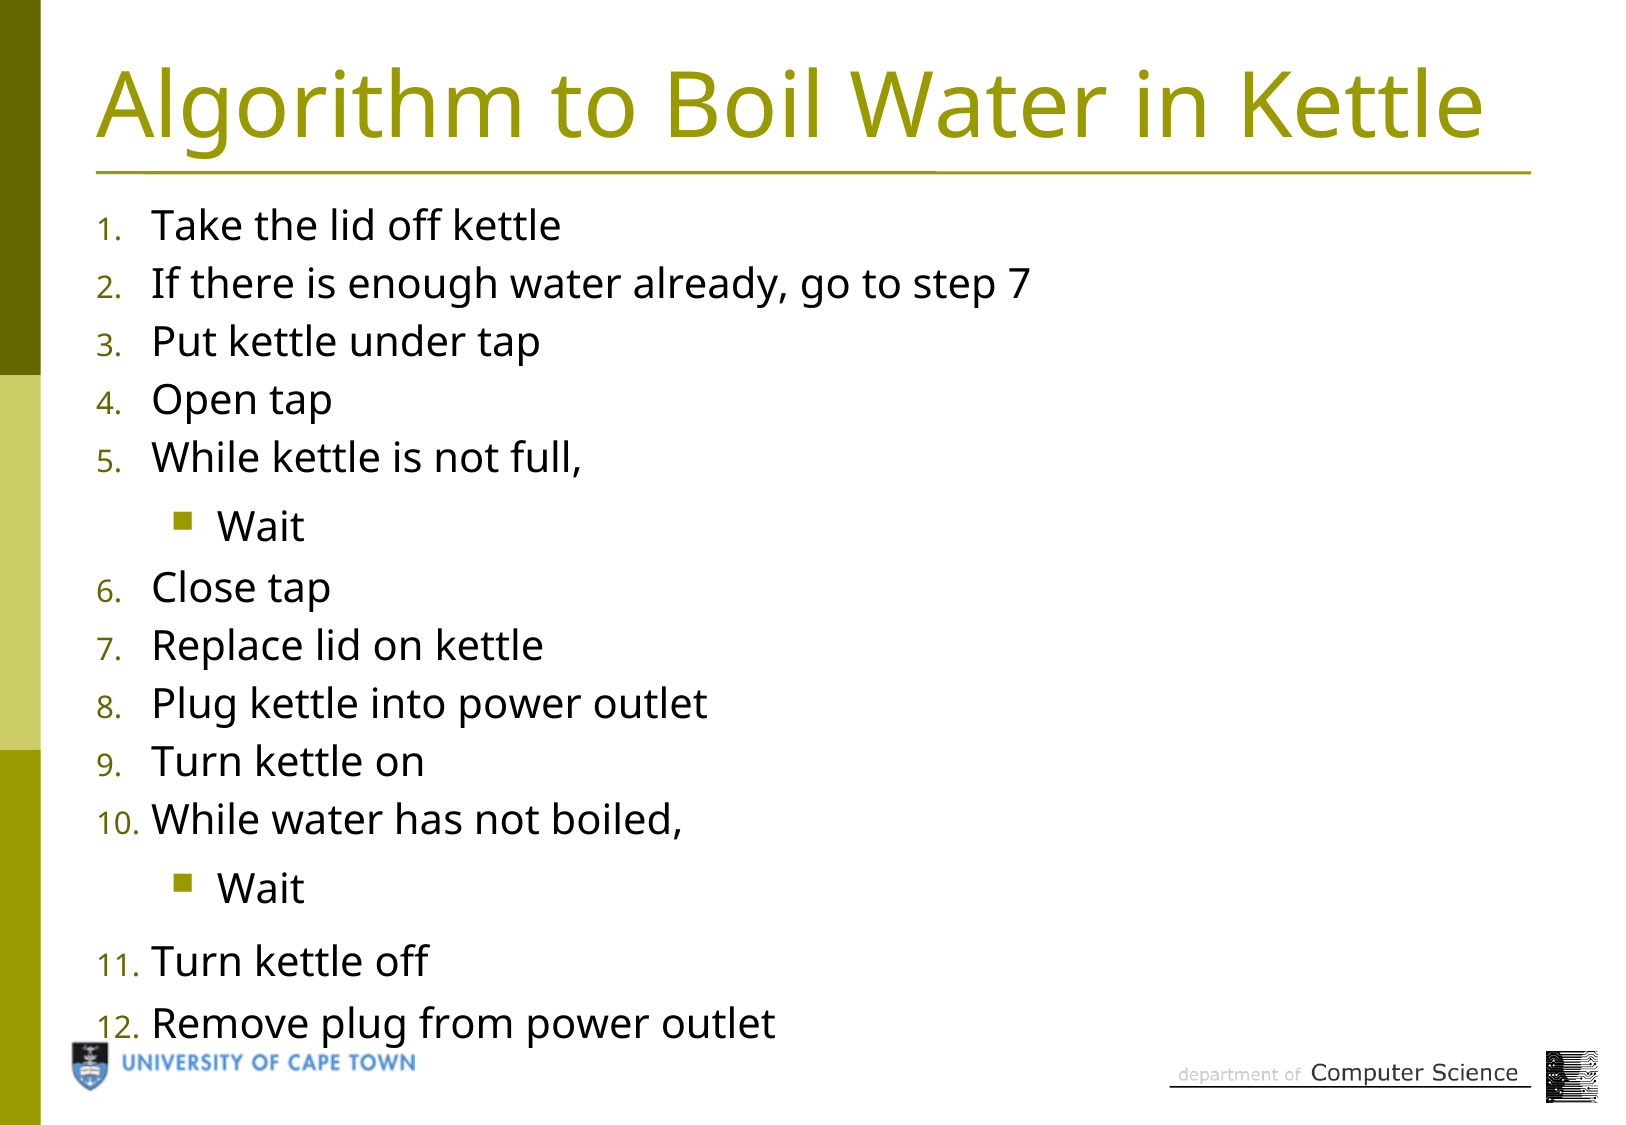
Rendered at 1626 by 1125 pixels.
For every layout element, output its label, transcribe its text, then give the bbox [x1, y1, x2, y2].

picture [363, 1024, 375, 1035]
list Take the lid off kettle If there is enough water already, go to step 7 Put kettle under tap Open tap While kettle is not full, Wait Close tap Replace lid on kettle Plug kettle into power outlet Turn kettle on While water has not boiled, Wait Turn kettle off Remove plug from power outlet [81, 196, 1544, 1006]
title Algorithm to Boil Water in Kettle [81, 45, 1544, 173]
picture [1546, 1051, 1598, 1103]
picture [1169, 1043, 1532, 1091]
picture [327, 1024, 340, 1035]
picture [388, 1024, 400, 1035]
picture [271, 1024, 278, 1035]
picture [245, 1024, 258, 1035]
picture [61, 1024, 415, 1103]
